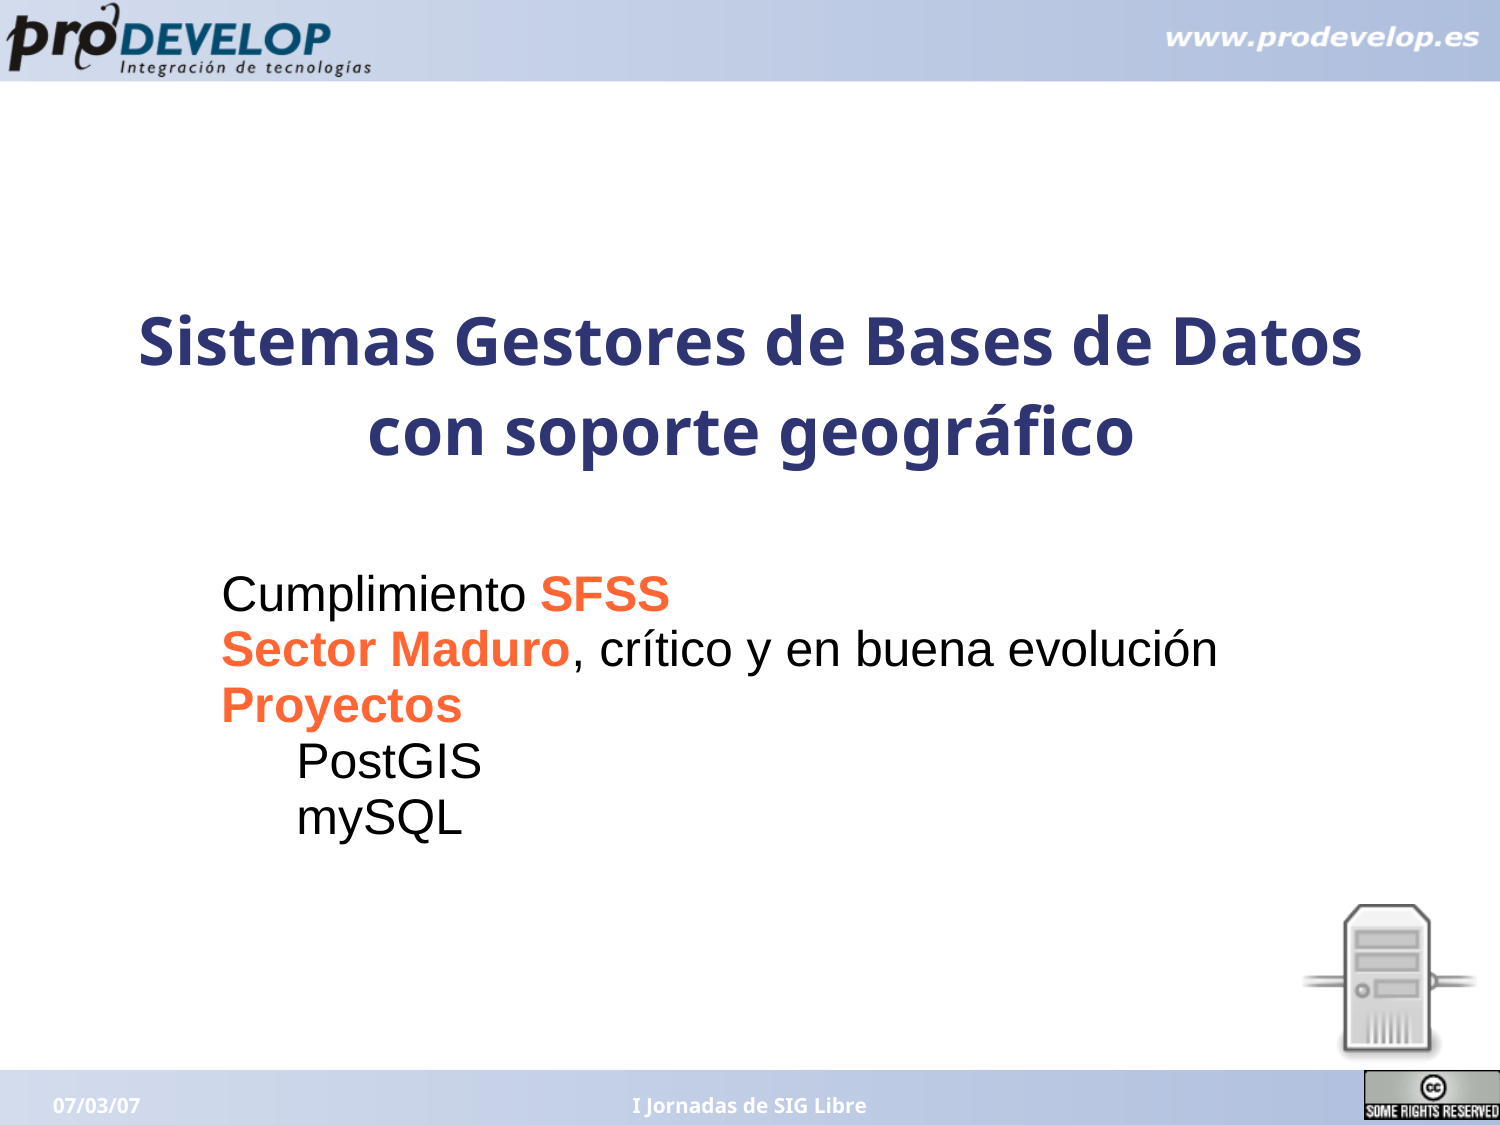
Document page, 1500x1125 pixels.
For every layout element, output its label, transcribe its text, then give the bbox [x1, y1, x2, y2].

title Sistemas Gestores de Bases de Datos con soporte geográfico [76, 290, 1427, 479]
text_box Cumplimiento SFSS Sector Maduro, crítico y en buena evolución Proyectos PostGIS mySQL [206, 558, 1418, 857]
picture [0, 0, 1500, 1125]
